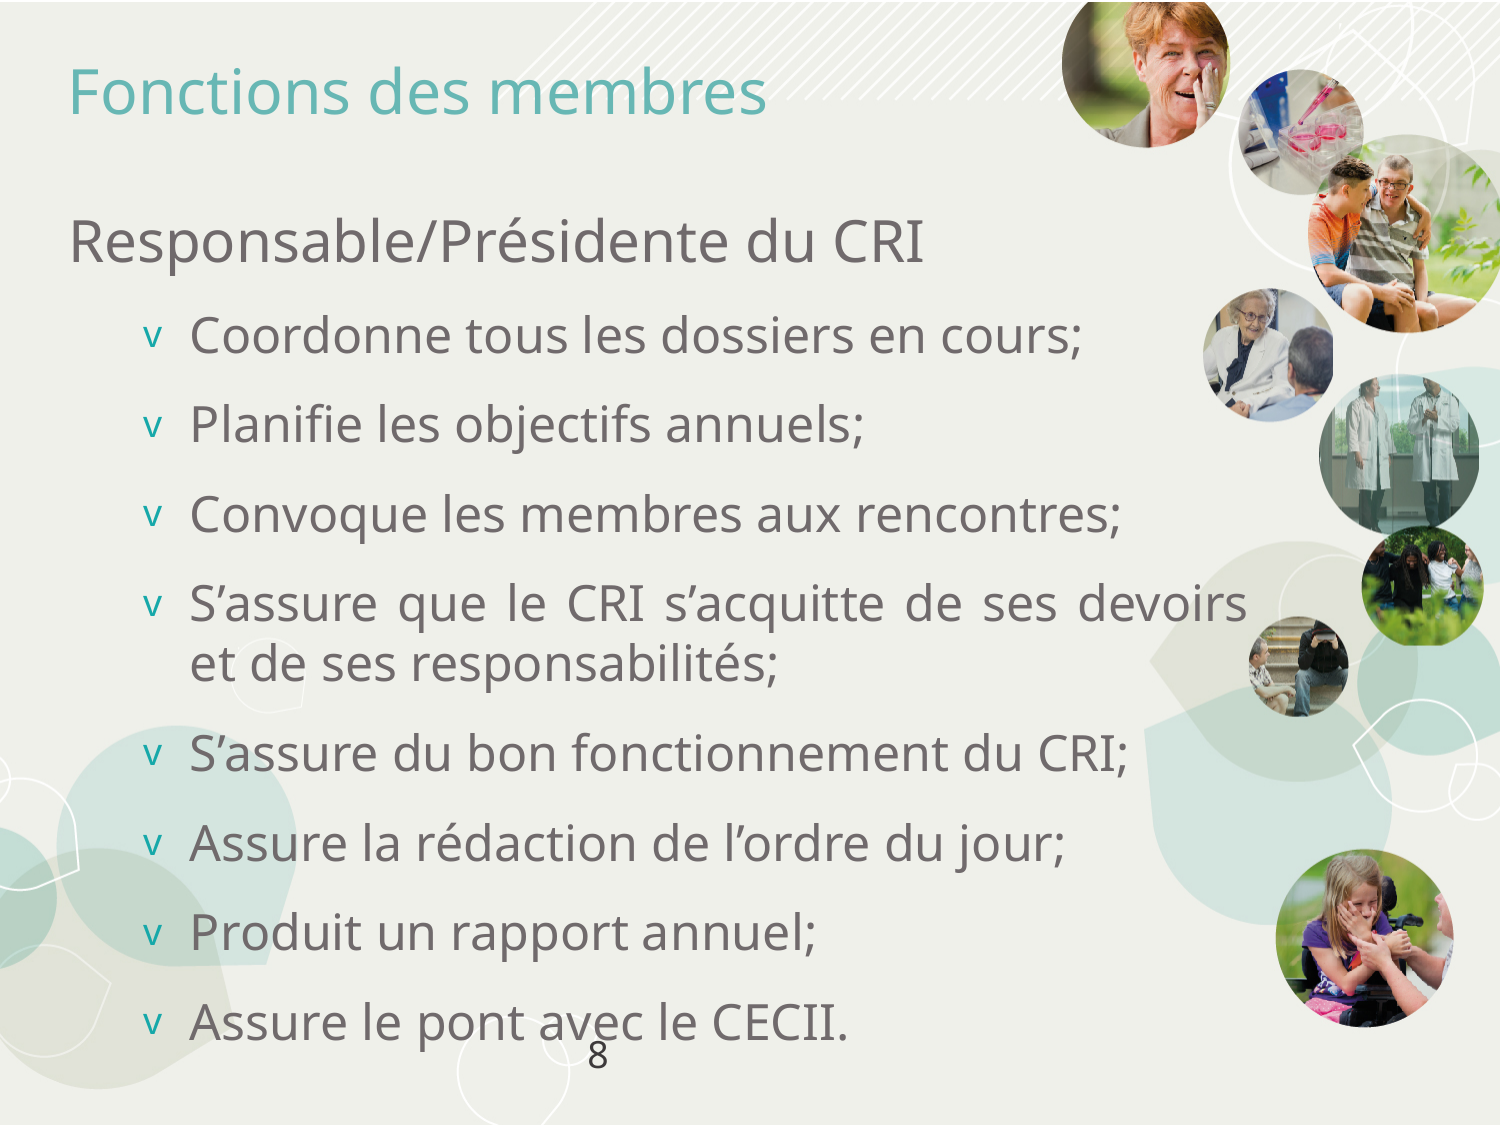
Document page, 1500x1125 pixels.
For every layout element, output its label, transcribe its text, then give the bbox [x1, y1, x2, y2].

picture [0, 2, 1500, 1125]
slide_number <numéro> [572, 1023, 923, 1084]
title Fonctions des membres [53, 45, 1046, 196]
list Responsable/Présidente du CRI Coordonne tous les dossiers en cours; Planifie les objectifs annuels; Convoque les membres aux rencontres; S’assure que le CRI s’acquitte de ses devoirs et de ses responsabilités; S’assure du bon fonctionnement du CRI; Assure la rédaction de l’ordre du jour; Produit un rapport annuel; Assure le pont avec le CECII. [53, 196, 1265, 1005]
